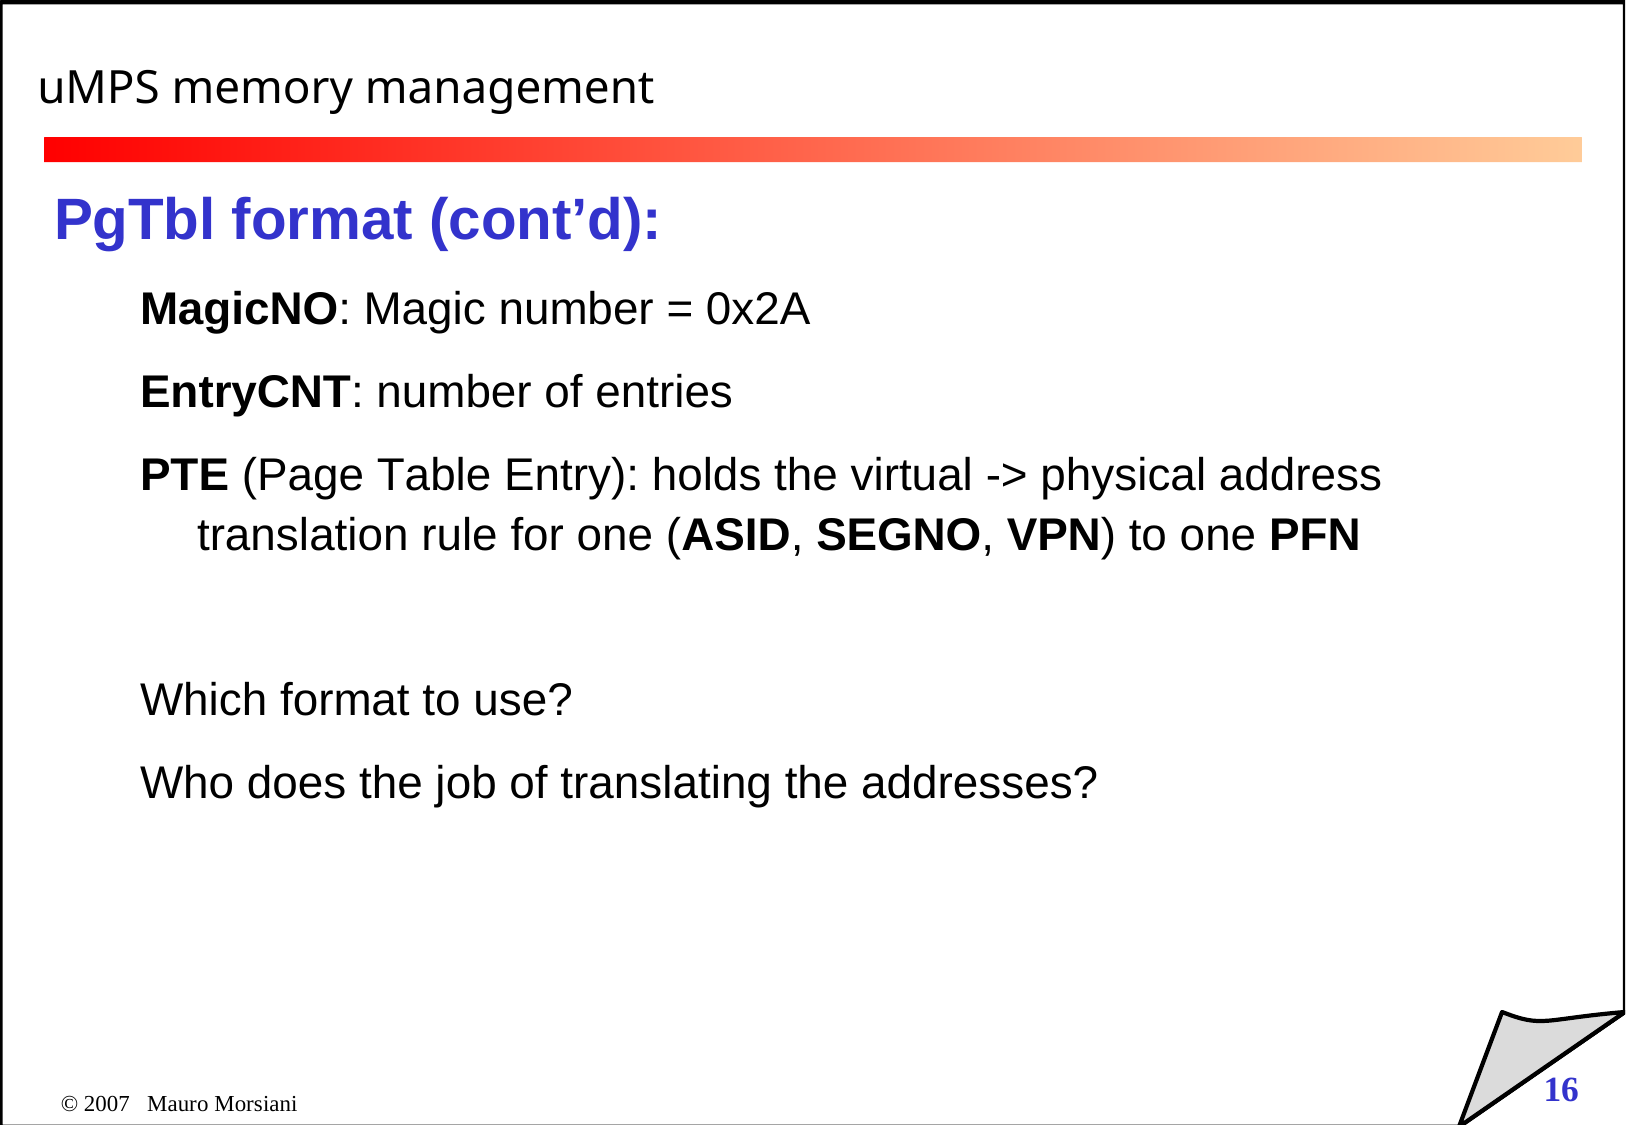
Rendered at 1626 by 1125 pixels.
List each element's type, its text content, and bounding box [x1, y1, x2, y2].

list PgTbl format (cont’d): MagicNO: Magic number = 0x2A EntryCNT: number of entries PTE (Page Table Entry): holds the virtual -> physical address translation rule for one (ASID, SEGNO, VPN) to one PFN Which format to use? Who does the job of translating the addresses? [54, 187, 1571, 1124]
title uMPS memory management [37, 44, 1588, 131]
